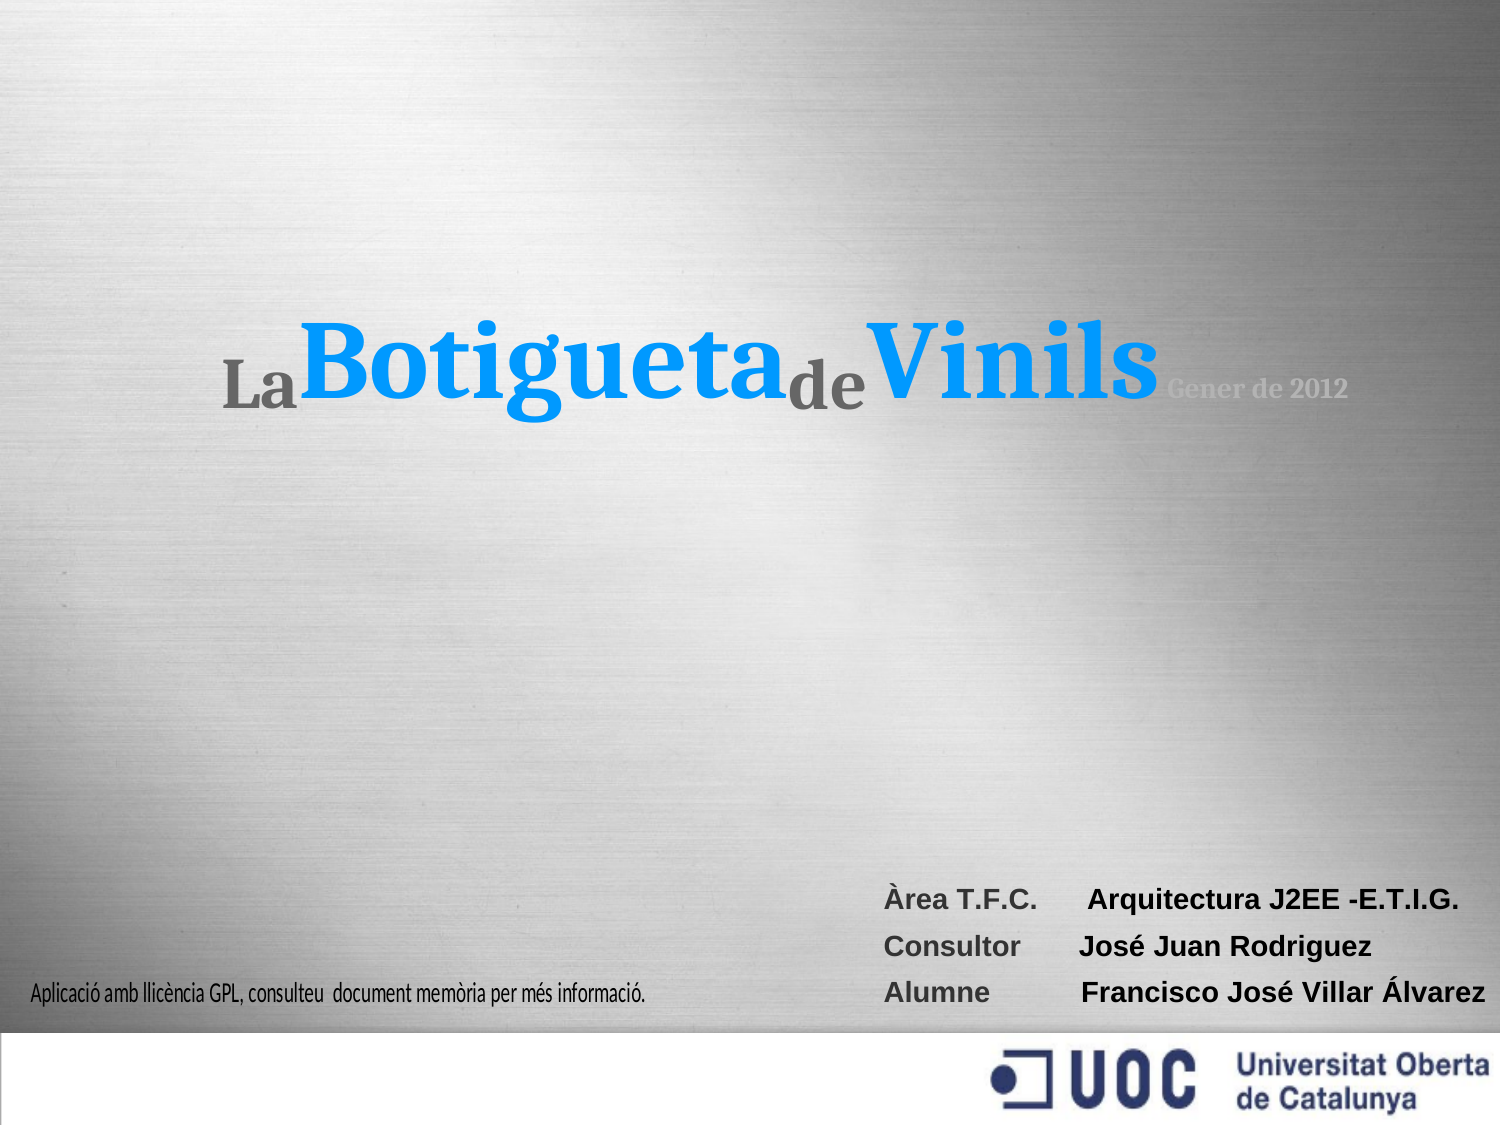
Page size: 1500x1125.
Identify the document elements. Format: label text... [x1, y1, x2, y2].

text_box LaBotiguetadeVinils Gener de 2012 [206, 265, 1500, 432]
text_box Àrea T.F.C. Arquitectura J2EE -E.T.I.G. Consultor José Juan Rodriguez Alumne Francisco José Villar Álvarez [868, 826, 1500, 1017]
chart [29, 974, 798, 1125]
picture [0, 0, 1500, 1125]
